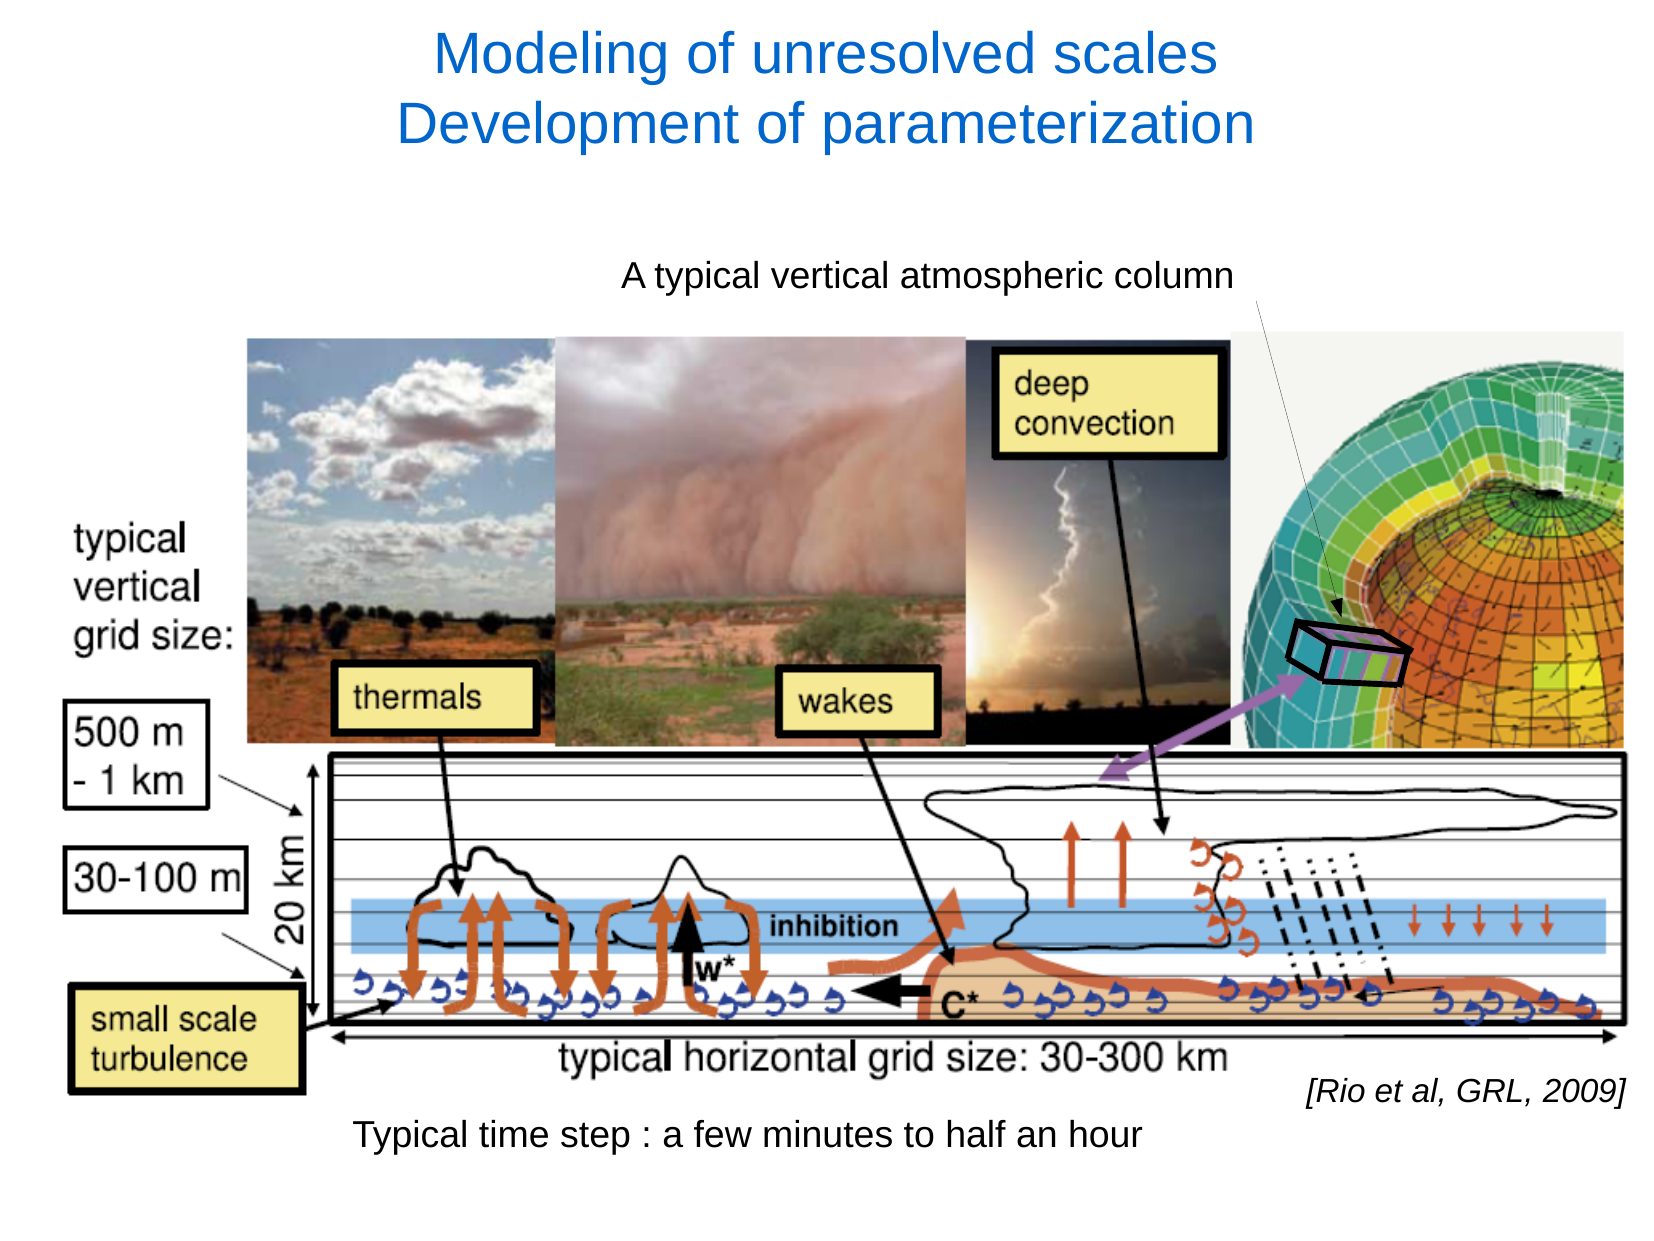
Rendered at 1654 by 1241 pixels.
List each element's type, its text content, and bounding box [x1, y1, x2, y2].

text_box Modeling of unresolved scales Development of parameterization [0, 0, 1654, 172]
picture [26, 314, 1640, 1104]
text_box [Rio et al, GRL, 2009] [1245, 1065, 1642, 1123]
text_box Typical time step : a few minutes to half an hour [337, 1106, 1261, 1169]
text_box A typical vertical atmospheric column [447, 247, 1409, 311]
